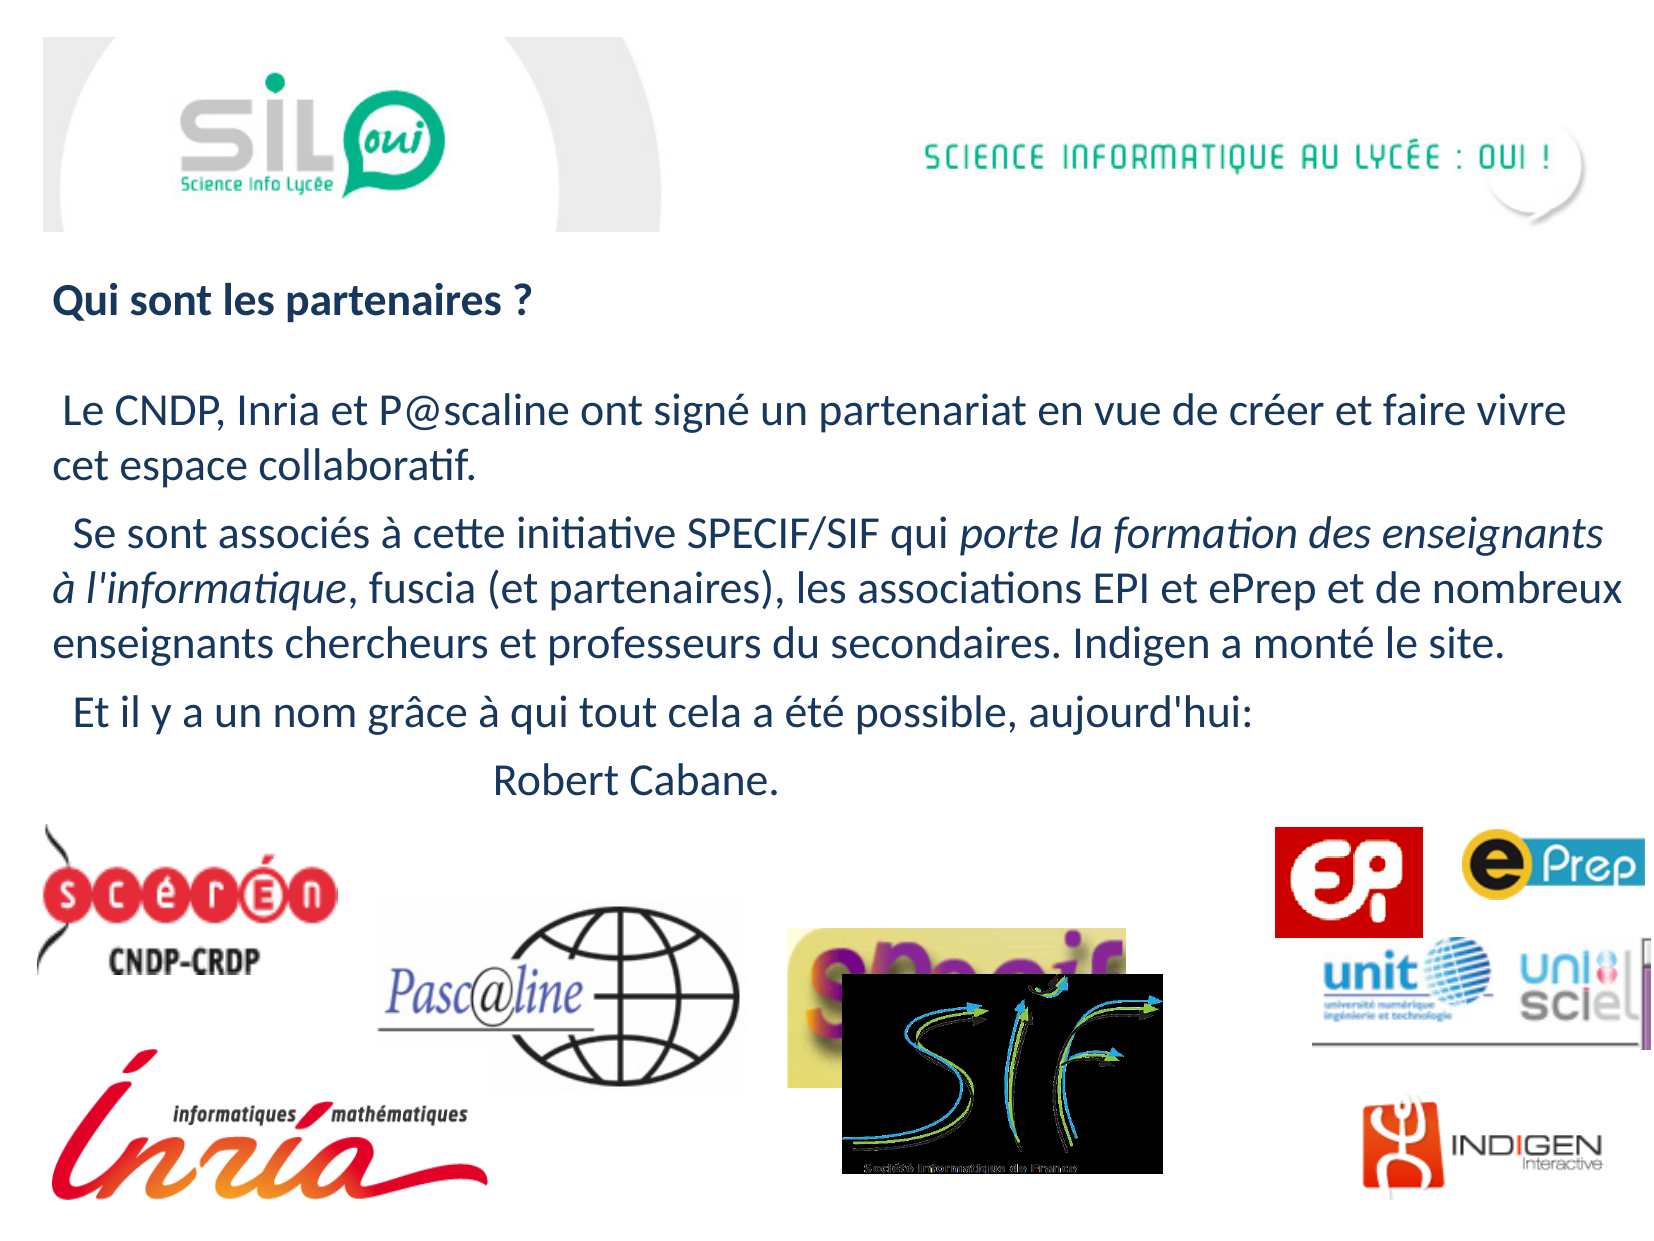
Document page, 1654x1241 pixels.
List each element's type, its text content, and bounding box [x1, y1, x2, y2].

picture [1275, 827, 1651, 1051]
picture [1462, 829, 1645, 901]
picture [787, 928, 1163, 1174]
picture [37, 824, 338, 976]
picture [1357, 1090, 1613, 1201]
list Qui sont les partenaires ? Le CNDP, Inria et P@scaline ont signé un partenariat en vue de créer et faire vivre cet espace collaboratif. Se sont associés à cette initiative SPECIF/SIF qui porte la formation des enseignants à l'informatique, fuscia (et partenaires), les associations EPI et ePrep et de nombreux enseignants chercheurs et professeurs du secondaires. Indigen a monté le site. Et il y a un nom grâce à qui tout cela a été possible, aujourd'hui: Robert Cabane. [37, 262, 1651, 863]
picture [43, 37, 1613, 232]
picture [52, 899, 746, 1201]
